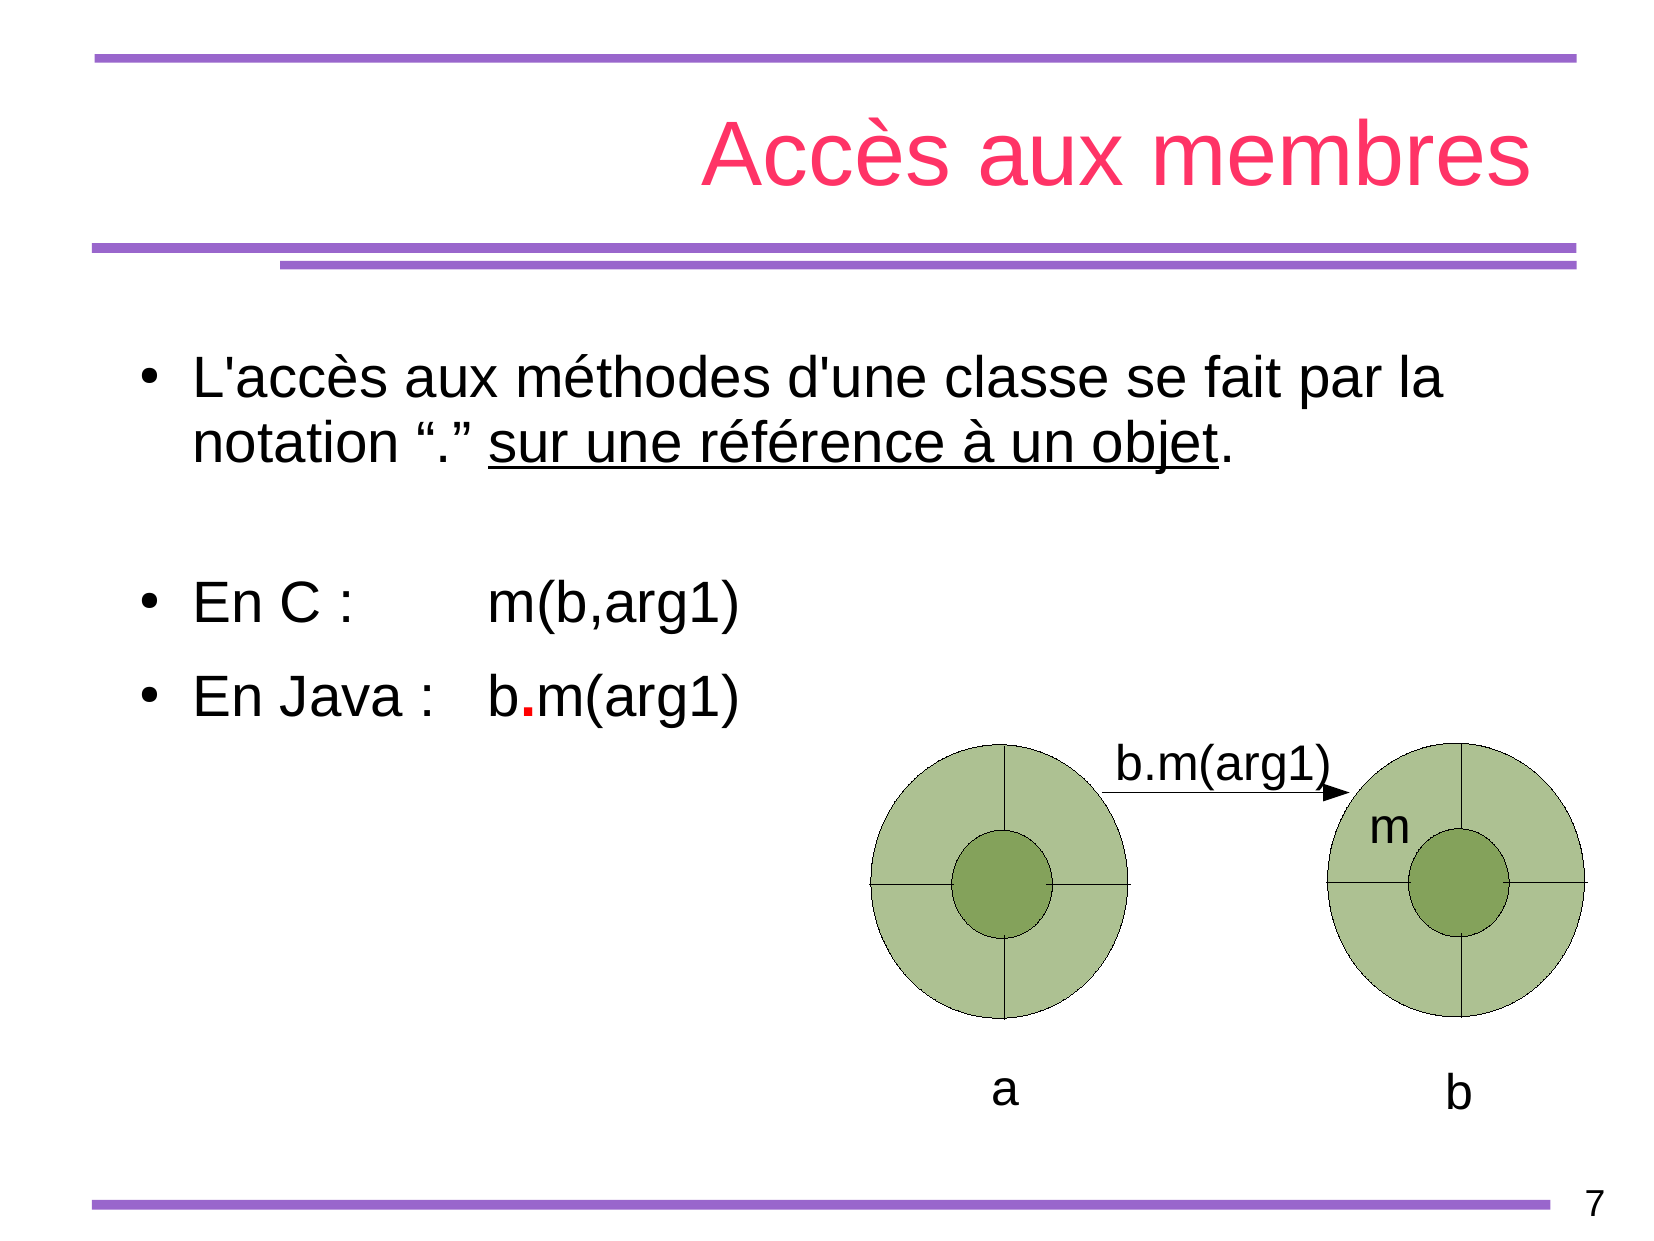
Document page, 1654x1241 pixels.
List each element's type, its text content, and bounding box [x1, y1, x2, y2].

text_box a [991, 1059, 1020, 1116]
title Accès aux membres [121, 49, 1534, 257]
text_box m [1369, 798, 1412, 855]
text_box [870, 744, 1128, 1019]
list L'accès aux méthodes d'une classe se fait par la notation “.” sur une référence à un objet. En C : m(b,arg1) En Java : b.m(arg1) [121, 344, 1534, 1127]
text_box b.m(arg1) [1115, 735, 1333, 792]
text_box b [1445, 1064, 1474, 1121]
text_box [1327, 743, 1585, 1017]
